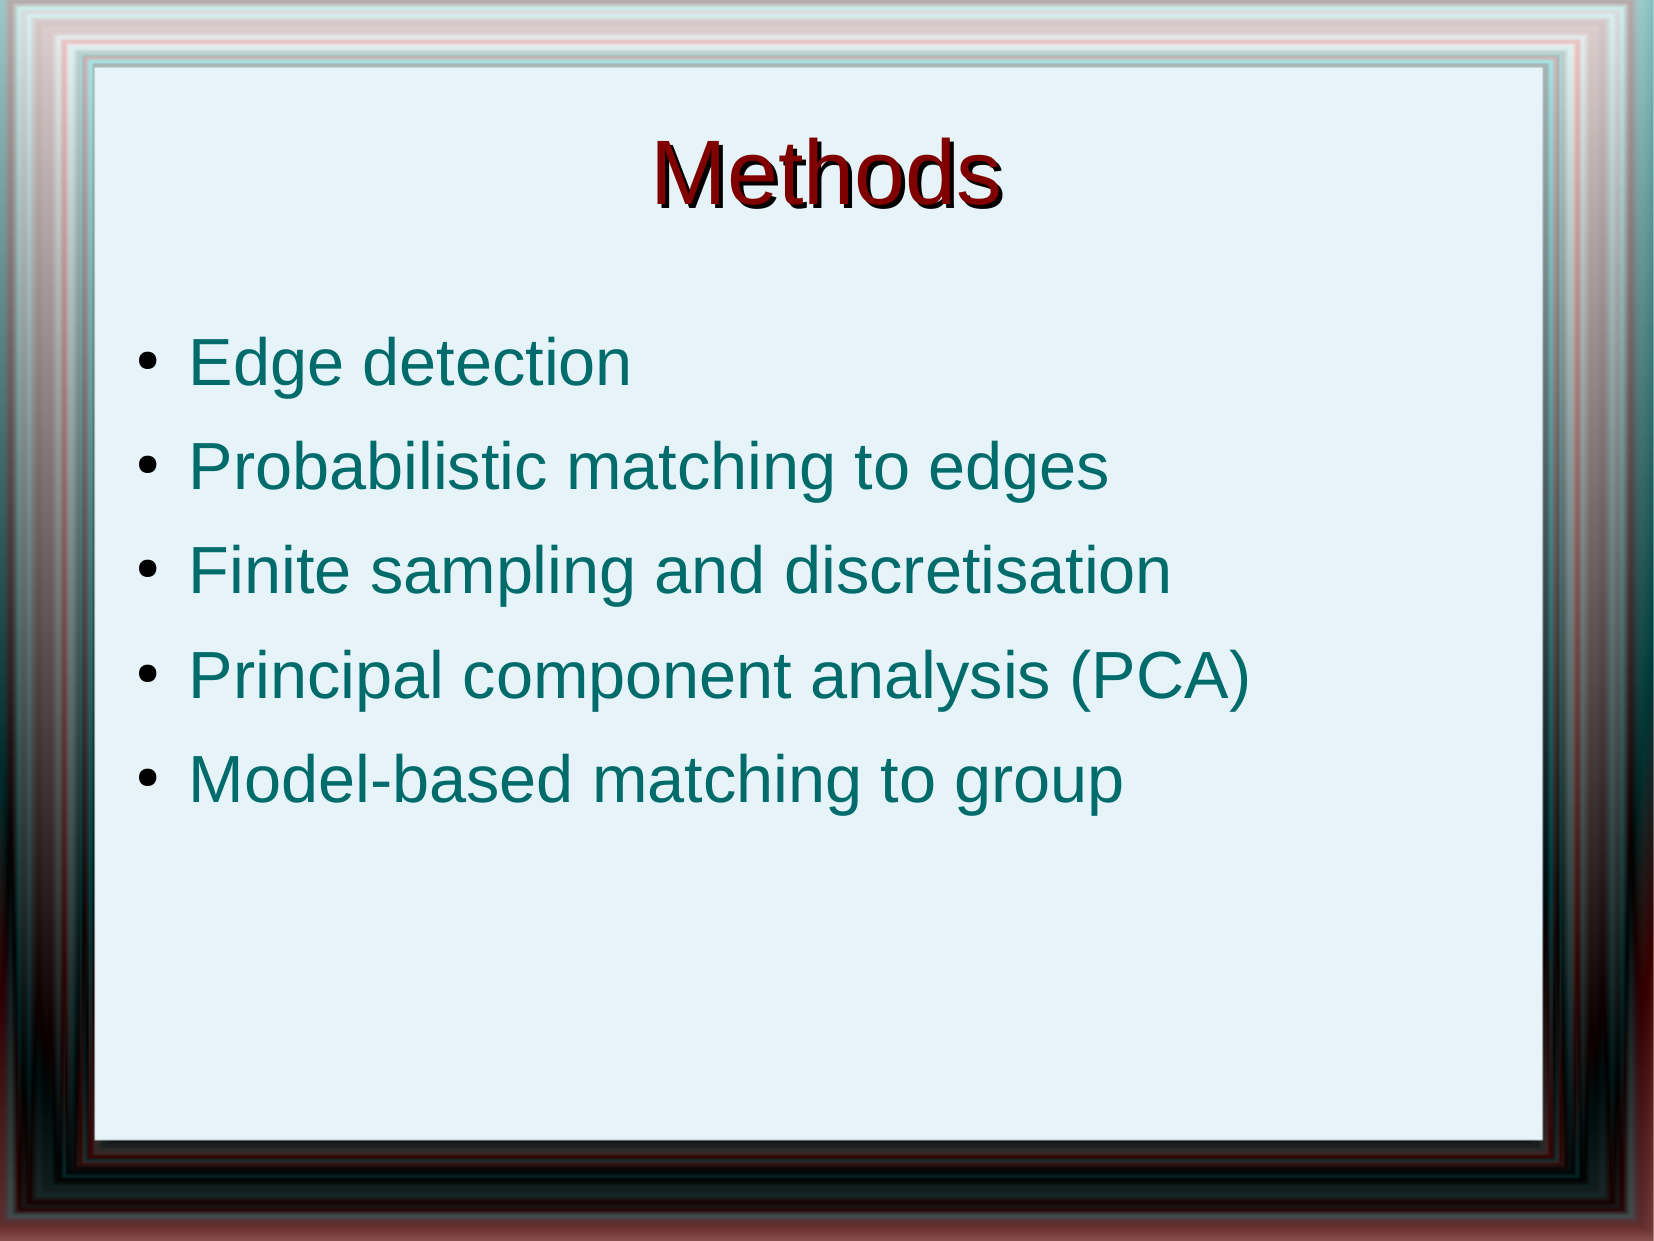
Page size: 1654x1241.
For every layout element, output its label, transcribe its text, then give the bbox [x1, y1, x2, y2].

list Edge detection Probabilistic matching to edges Finite sampling and discretisation Principal component analysis (PCA) Model-based matching to group [118, 324, 1506, 1129]
title Methods [118, 95, 1536, 250]
picture [0, 0, 1654, 1241]
